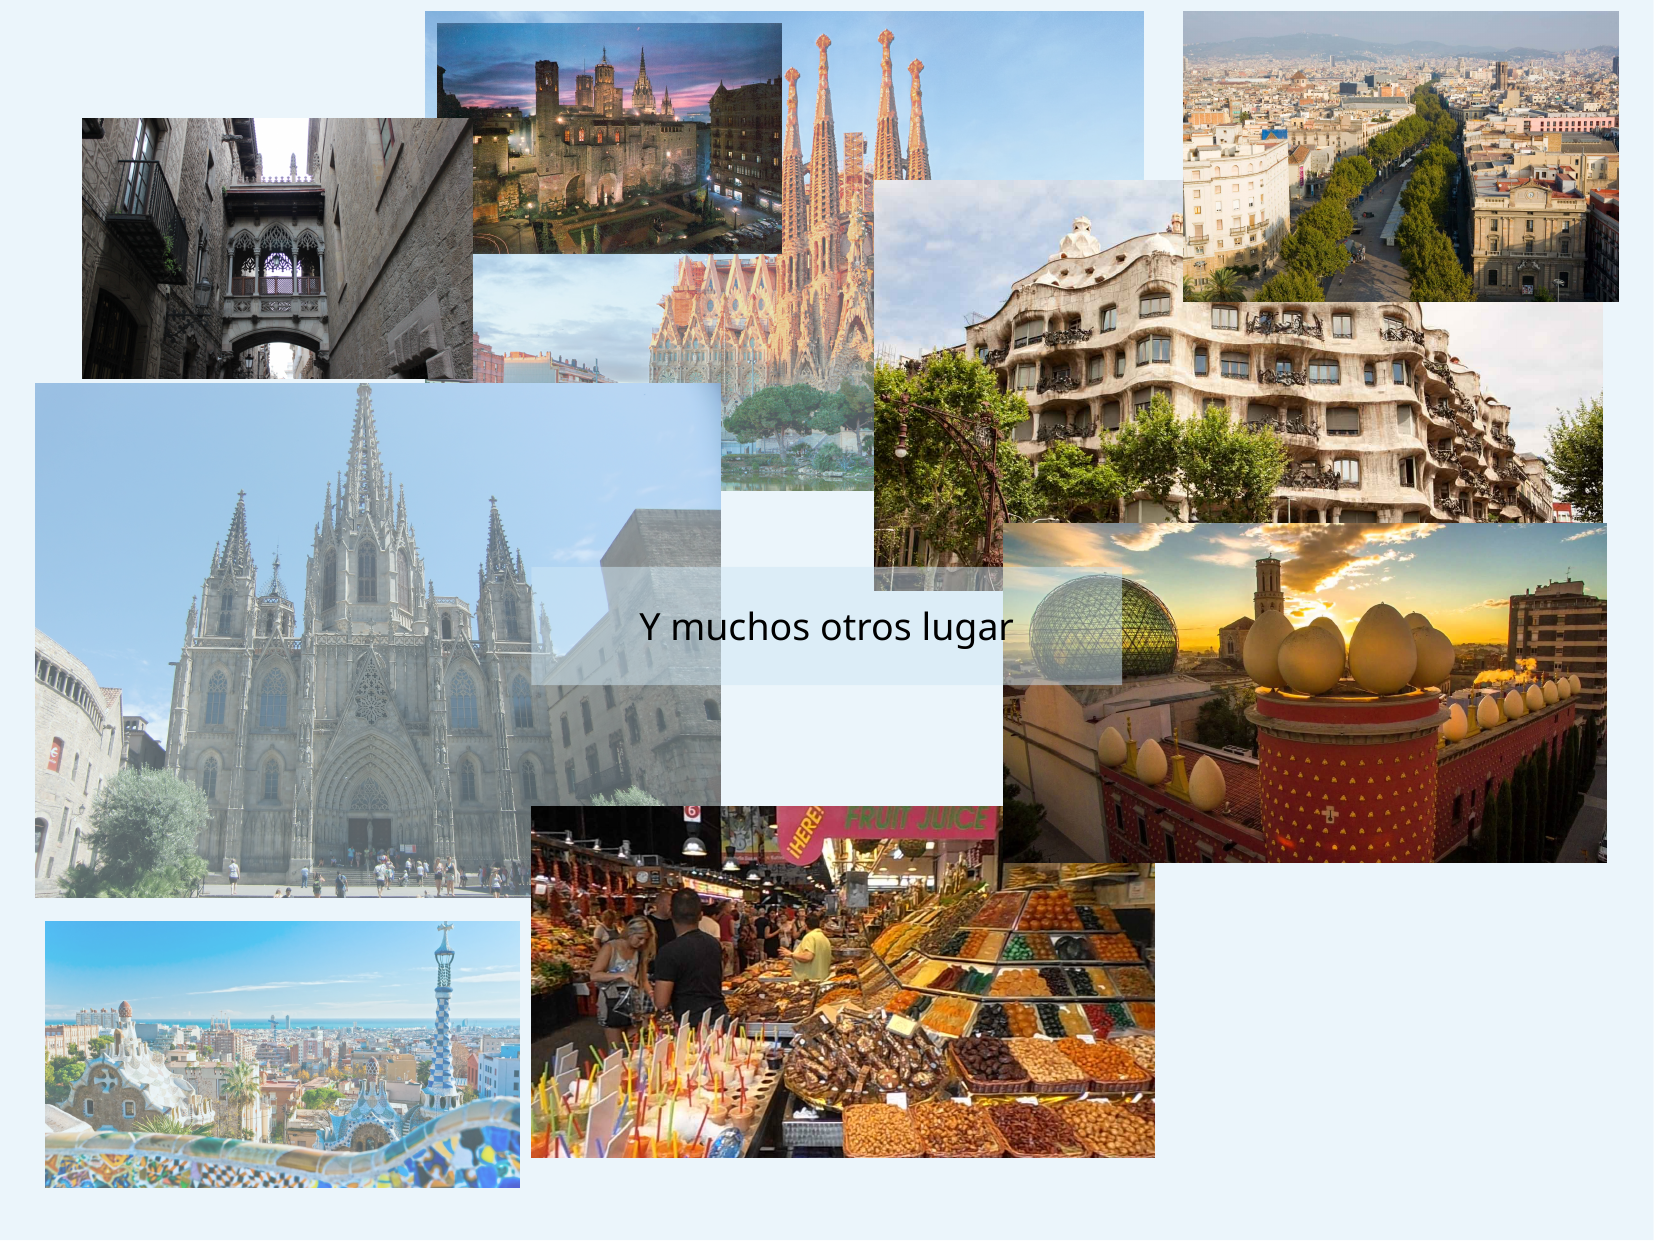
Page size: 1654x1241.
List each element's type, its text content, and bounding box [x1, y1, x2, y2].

picture [531, 11, 1619, 1158]
text_box Y muchos otros lugar [531, 566, 1123, 686]
picture [82, 23, 782, 379]
text_box [0, 0, 1654, 1241]
